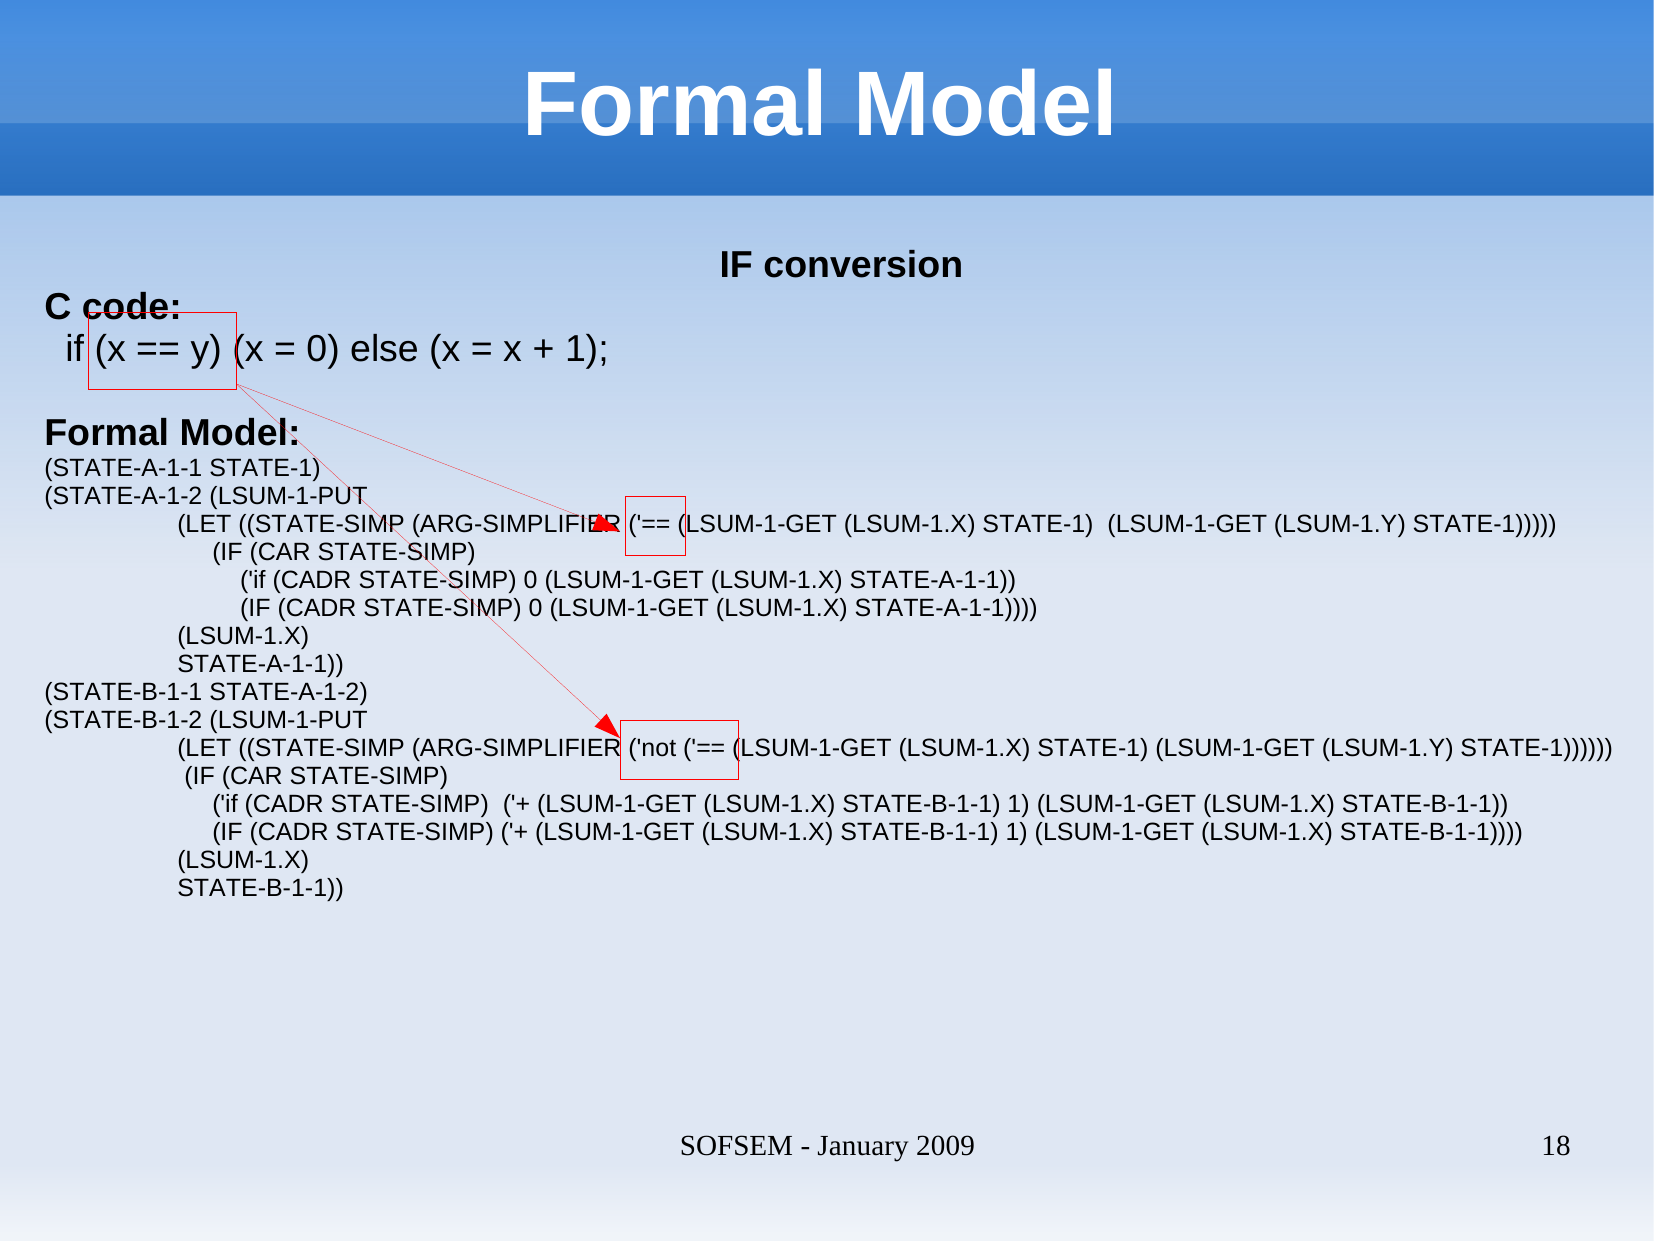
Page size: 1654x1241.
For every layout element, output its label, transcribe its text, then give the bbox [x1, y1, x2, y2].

text_box IF conversion C code: if (x == y) (x = 0) else (x = x + 1); Formal Model: (STATE-A-1-1 STATE-1) (STATE-A-1-2 (LSUM-1-PUT (LET ((STATE-SIMP (ARG-SIMPLIFIER ('== (LSUM-1-GET (LSUM-1.X) STATE-1) (LSUM-1-GET (LSUM-1.Y) STATE-1))))) (IF (CAR STATE-SIMP) ('if (CADR STATE-SIMP) 0 (LSUM-1-GET (LSUM-1.X) STATE-A-1-1)) (IF (CADR STATE-SIMP) 0 (LSUM-1-GET (LSUM-1.X) STATE-A-1-1)))) (LSUM-1.X) STATE-A-1-1)) (STATE-B-1-1 STATE-A-1-2) (STATE-B-1-2 (LSUM-1-PUT (LET ((STATE-SIMP (ARG-SIMPLIFIER ('not ('== (LSUM-1-GET (LSUM-1.X) STATE-1) (LSUM-1-GET (LSUM-1.Y) STATE-1)))))) (IF (CAR STATE-SIMP) ('if (CADR STATE-SIMP) ('+ (LSUM-1-GET (LSUM-1.X) STATE-B-1-1) 1) (LSUM-1-GET (LSUM-1.X) STATE-B-1-1)) (IF (CADR STATE-SIMP) ('+ (LSUM-1-GET (LSUM-1.X) STATE-B-1-1) 1) (LSUM-1-GET (LSUM-1.X) STATE-B-1-1)))) (LSUM-1.X) STATE-B-1-1)) [29, 236, 1654, 977]
title Formal Model [76, 0, 1565, 208]
picture [0, 0, 1654, 1241]
